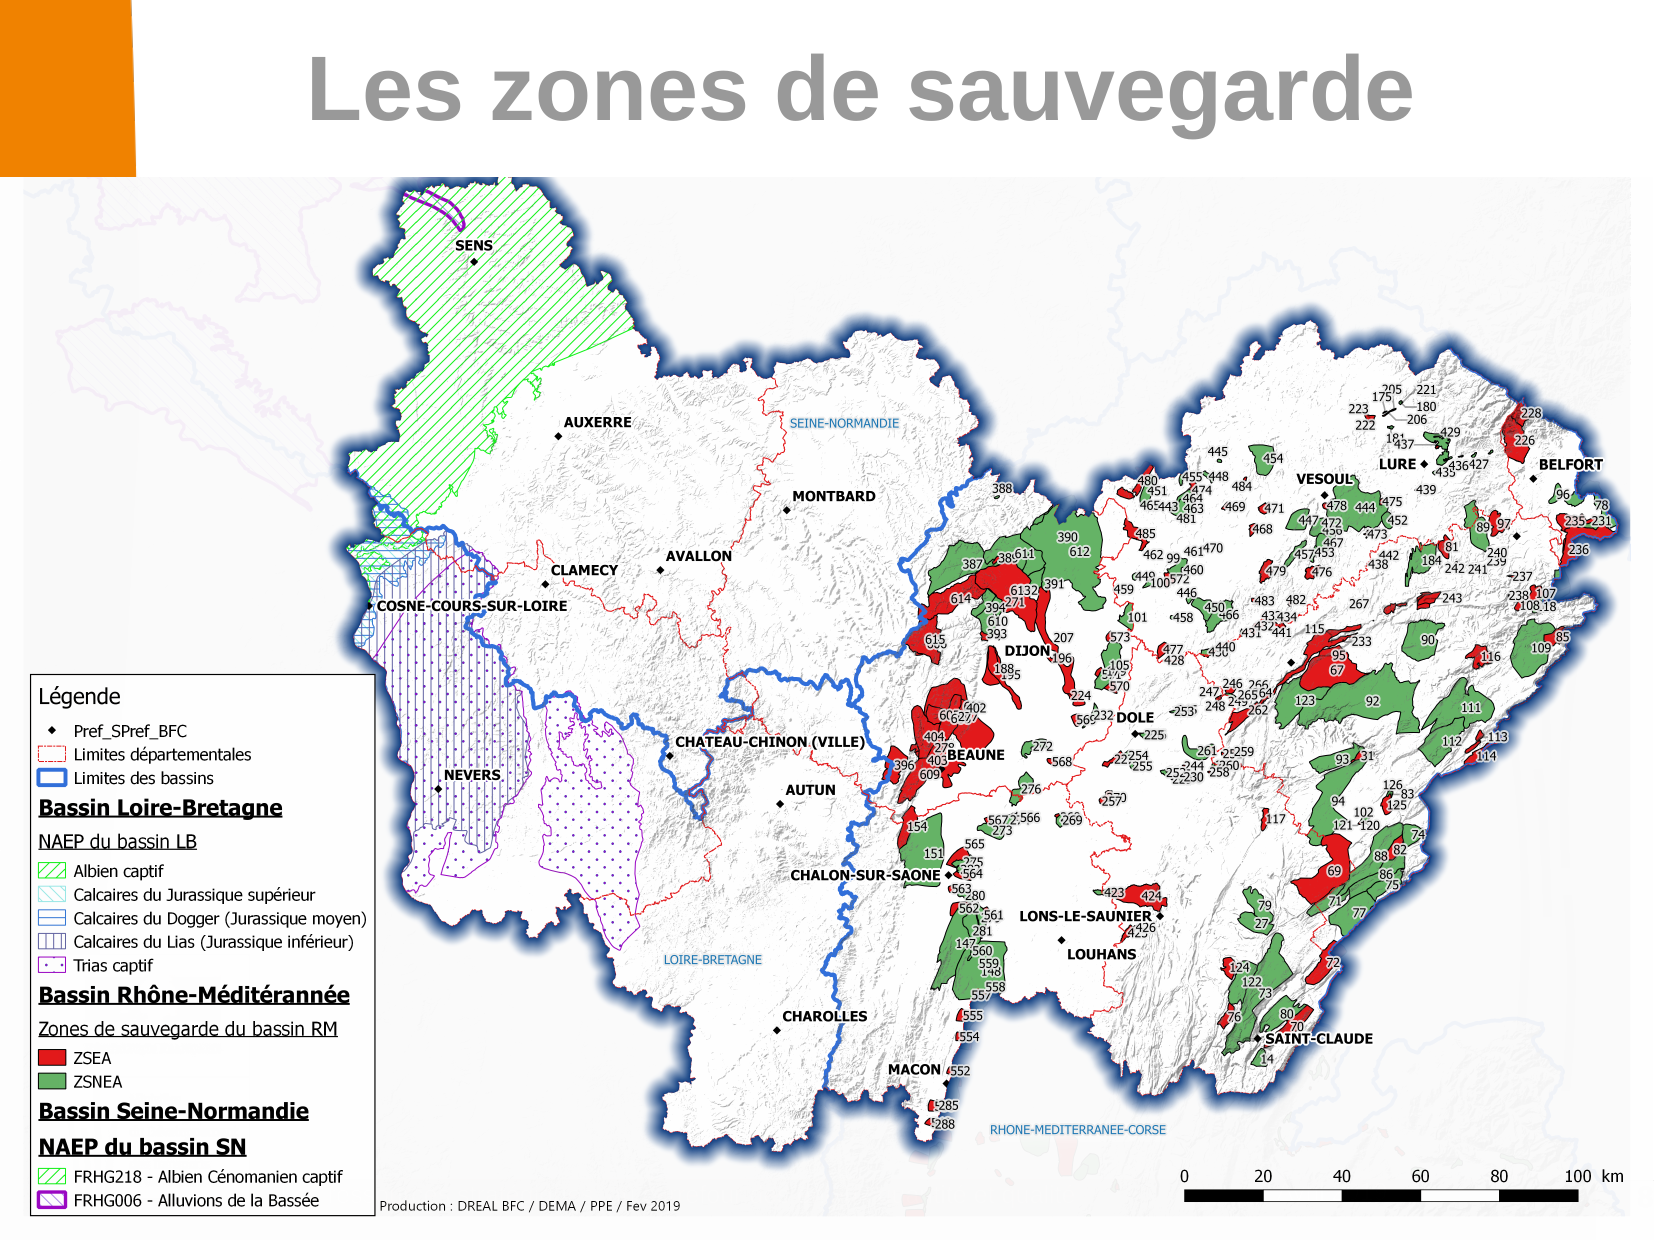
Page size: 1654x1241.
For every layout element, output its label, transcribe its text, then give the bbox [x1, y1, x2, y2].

picture [0, 0, 1654, 1240]
title Les zones de sauvegarde [118, 0, 1607, 177]
